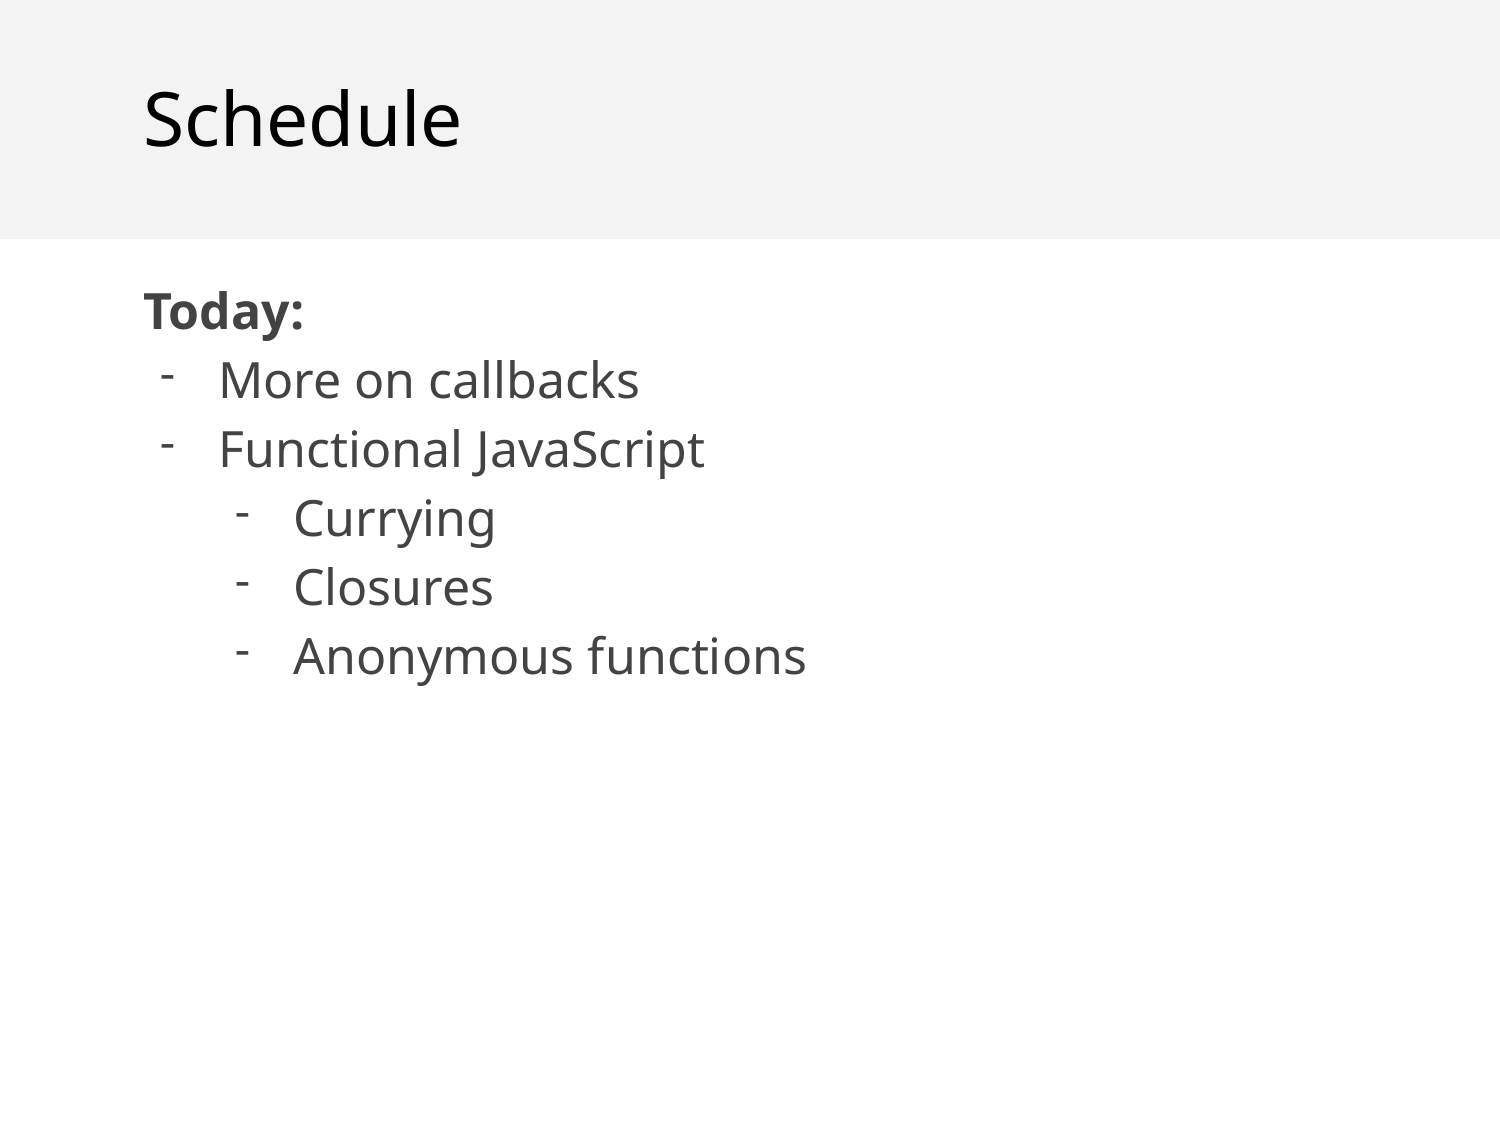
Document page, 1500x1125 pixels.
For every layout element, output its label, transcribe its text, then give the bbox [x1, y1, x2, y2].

list Today: More on callbacks Functional JavaScript Currying Closures Anonymous functions [128, 255, 1372, 1074]
title Schedule [128, 56, 1372, 183]
